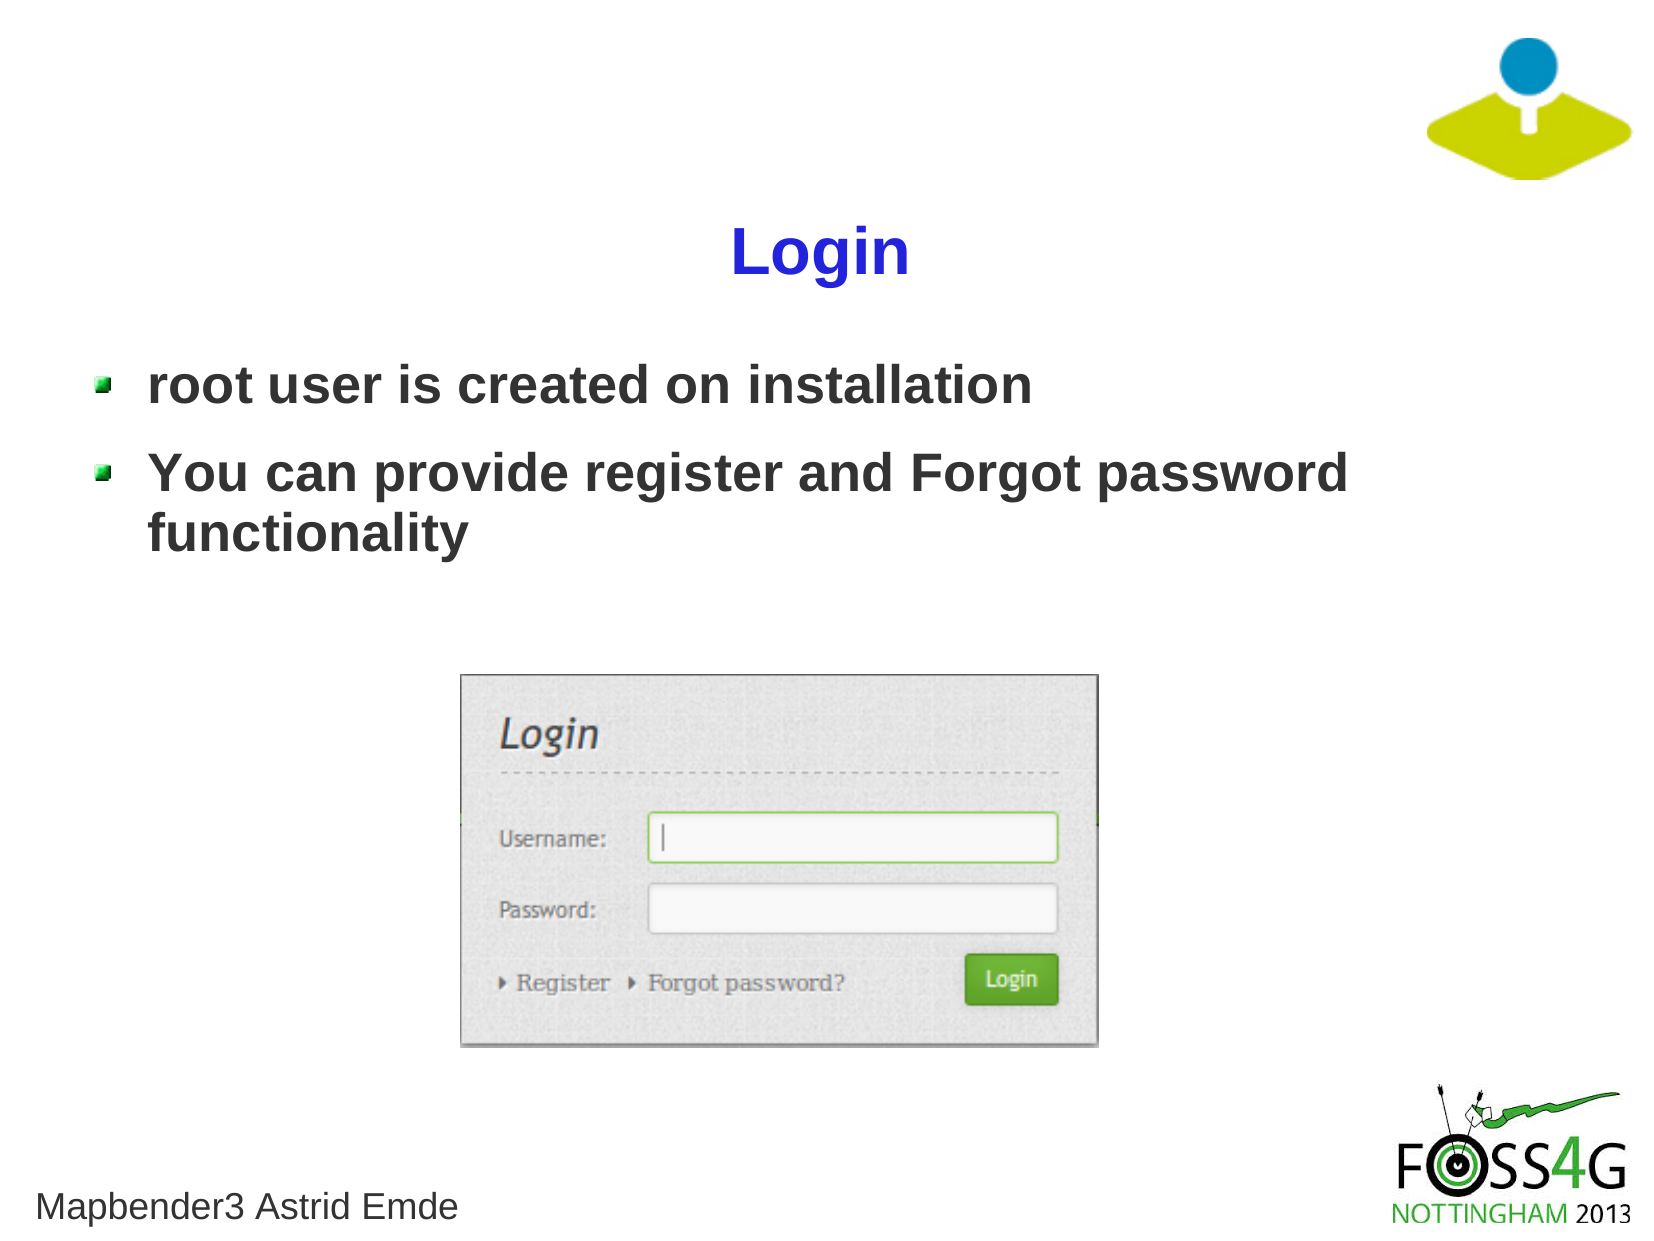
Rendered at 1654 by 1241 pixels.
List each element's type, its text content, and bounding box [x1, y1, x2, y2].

title Login [76, 177, 1565, 325]
picture [1427, 38, 1636, 180]
picture [1393, 1084, 1630, 1223]
picture [460, 674, 1099, 1048]
list root user is created on installation You can provide register and Forgot password functionality [76, 354, 1565, 1173]
